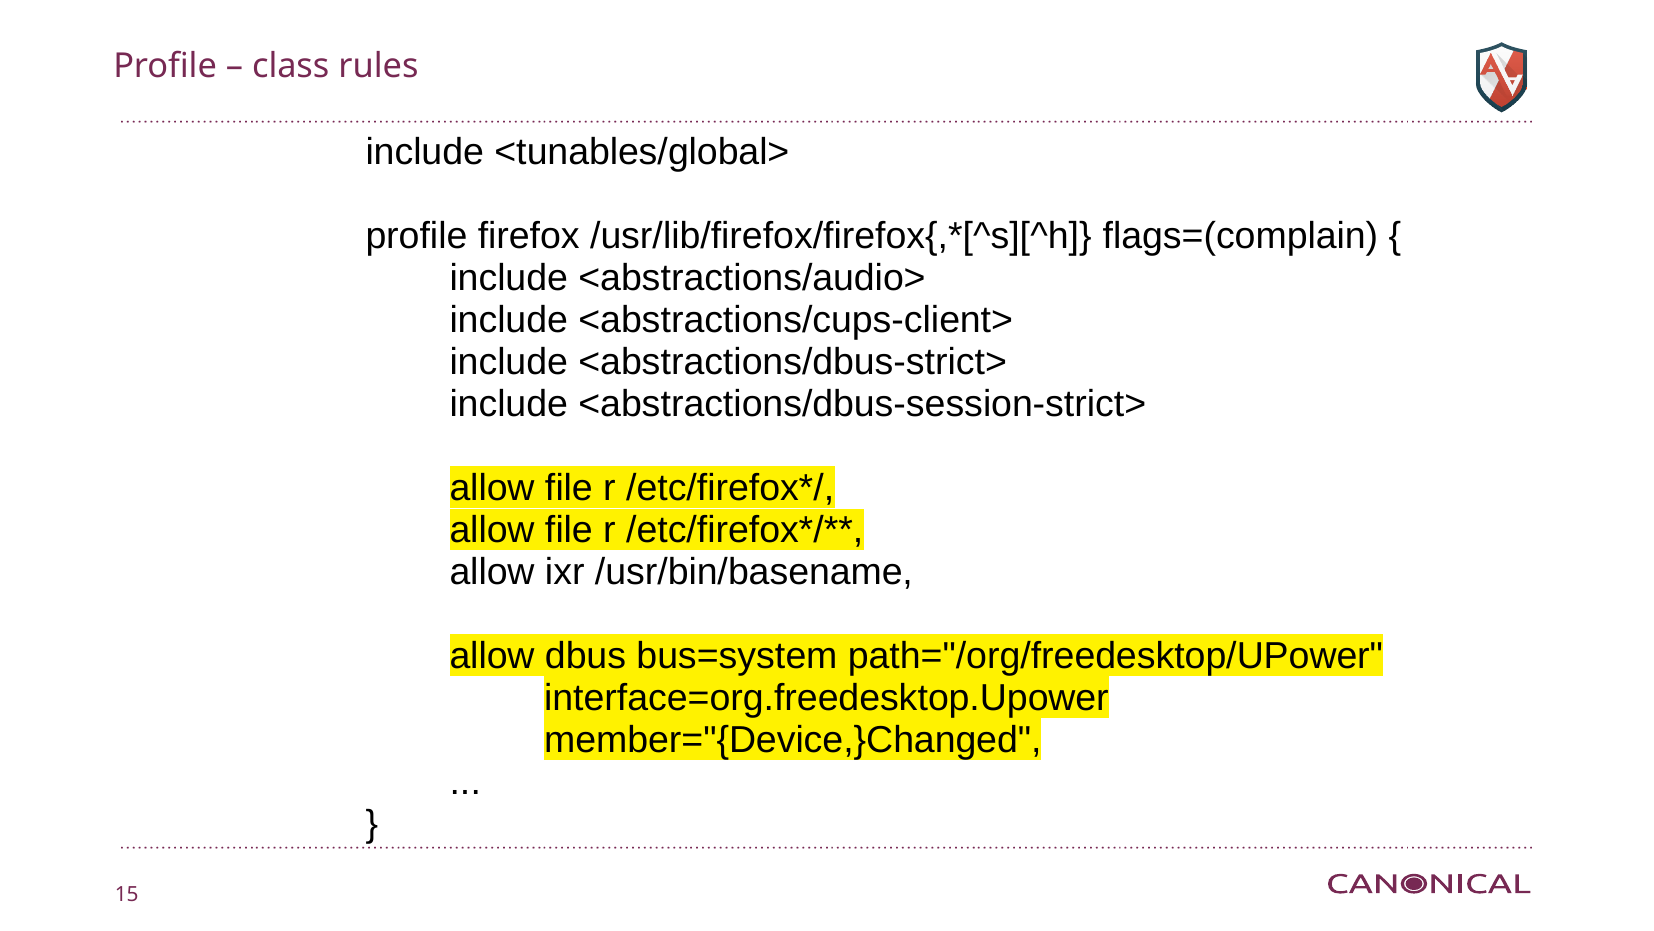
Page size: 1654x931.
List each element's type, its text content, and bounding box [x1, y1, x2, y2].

picture [1417, 845, 1533, 851]
title Profile – class rules [113, 48, 1382, 81]
picture [111, 845, 350, 851]
text_box include <tunables/global> profile firefox /usr/lib/firefox/firefox{,*[^s][^h]} flags=(complain) { include <abstractions/audio> include <abstractions/cups-client> include <abstractions/dbus-strict> include <abstractions/dbus-session-strict> allow file r /etc/firefox*/, allow file r /etc/firefox*/**, allow ixr /usr/bin/basename, allow dbus bus=system path="/org/freedesktop/UPower" interface=org.freedesktop.Upower member="{Device,}Changed", ... } [350, 123, 1417, 852]
picture [111, 33, 1546, 124]
